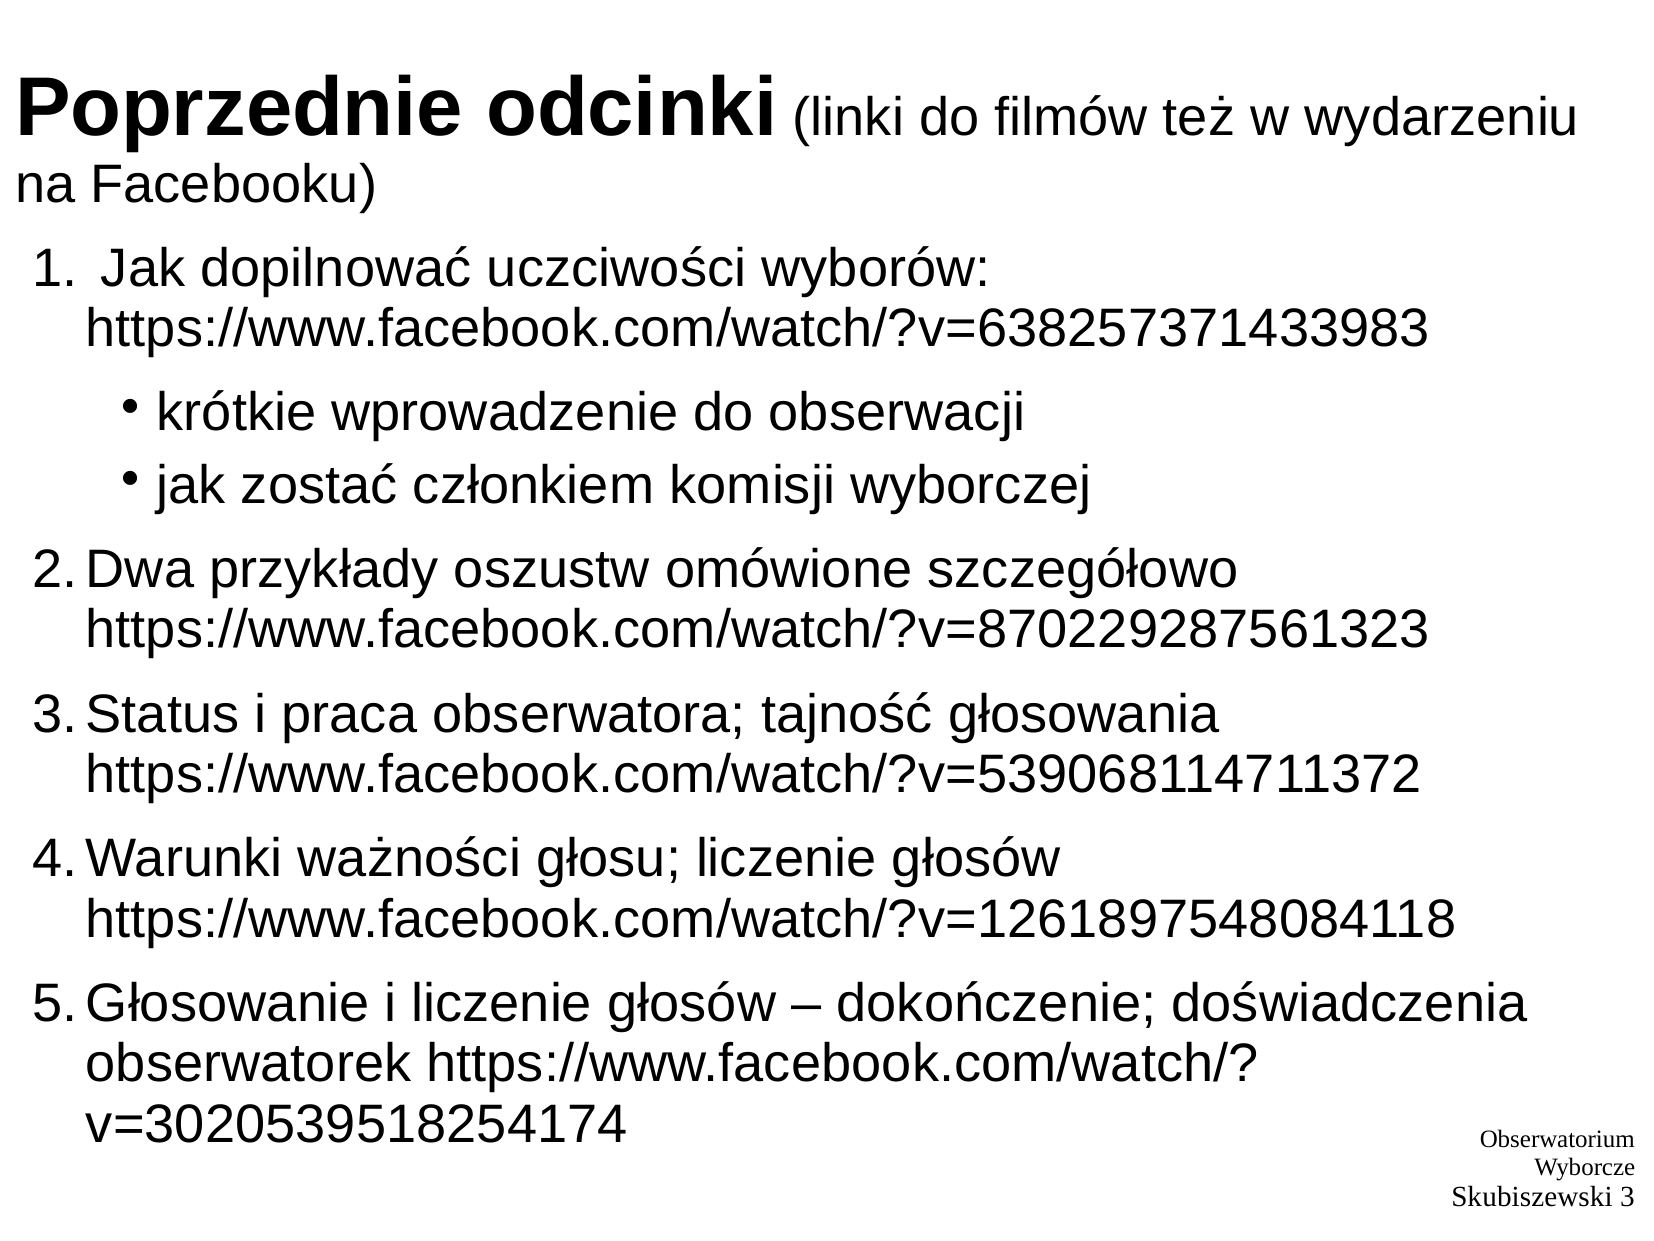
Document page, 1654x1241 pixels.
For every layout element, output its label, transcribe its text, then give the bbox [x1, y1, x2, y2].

list Poprzednie odcinki (linki do filmów też w wydarzeniu na Facebooku) Jak dopilnować uczciwości wyborów: https://www.facebook.com/watch/?v=638257371433983 krótkie wprowadzenie do obserwacji jak zostać członkiem komisji wyborczej Dwa przykłady oszustw omówione szczegółowo https://www.facebook.com/watch/?v=870229287561323 Status i praca obserwatora; tajność głosowaniahttps://www.facebook.com/watch/?v=539068114711372 Warunki ważności głosu; liczenie głosów https://www.facebook.com/watch/?v=1261897548084118 Głosowanie i liczenie głosów – dokończenie; doświadczenia obserwatorek https://www.facebook.com/watch/?v=3020539518254174 [15, 60, 1636, 1241]
